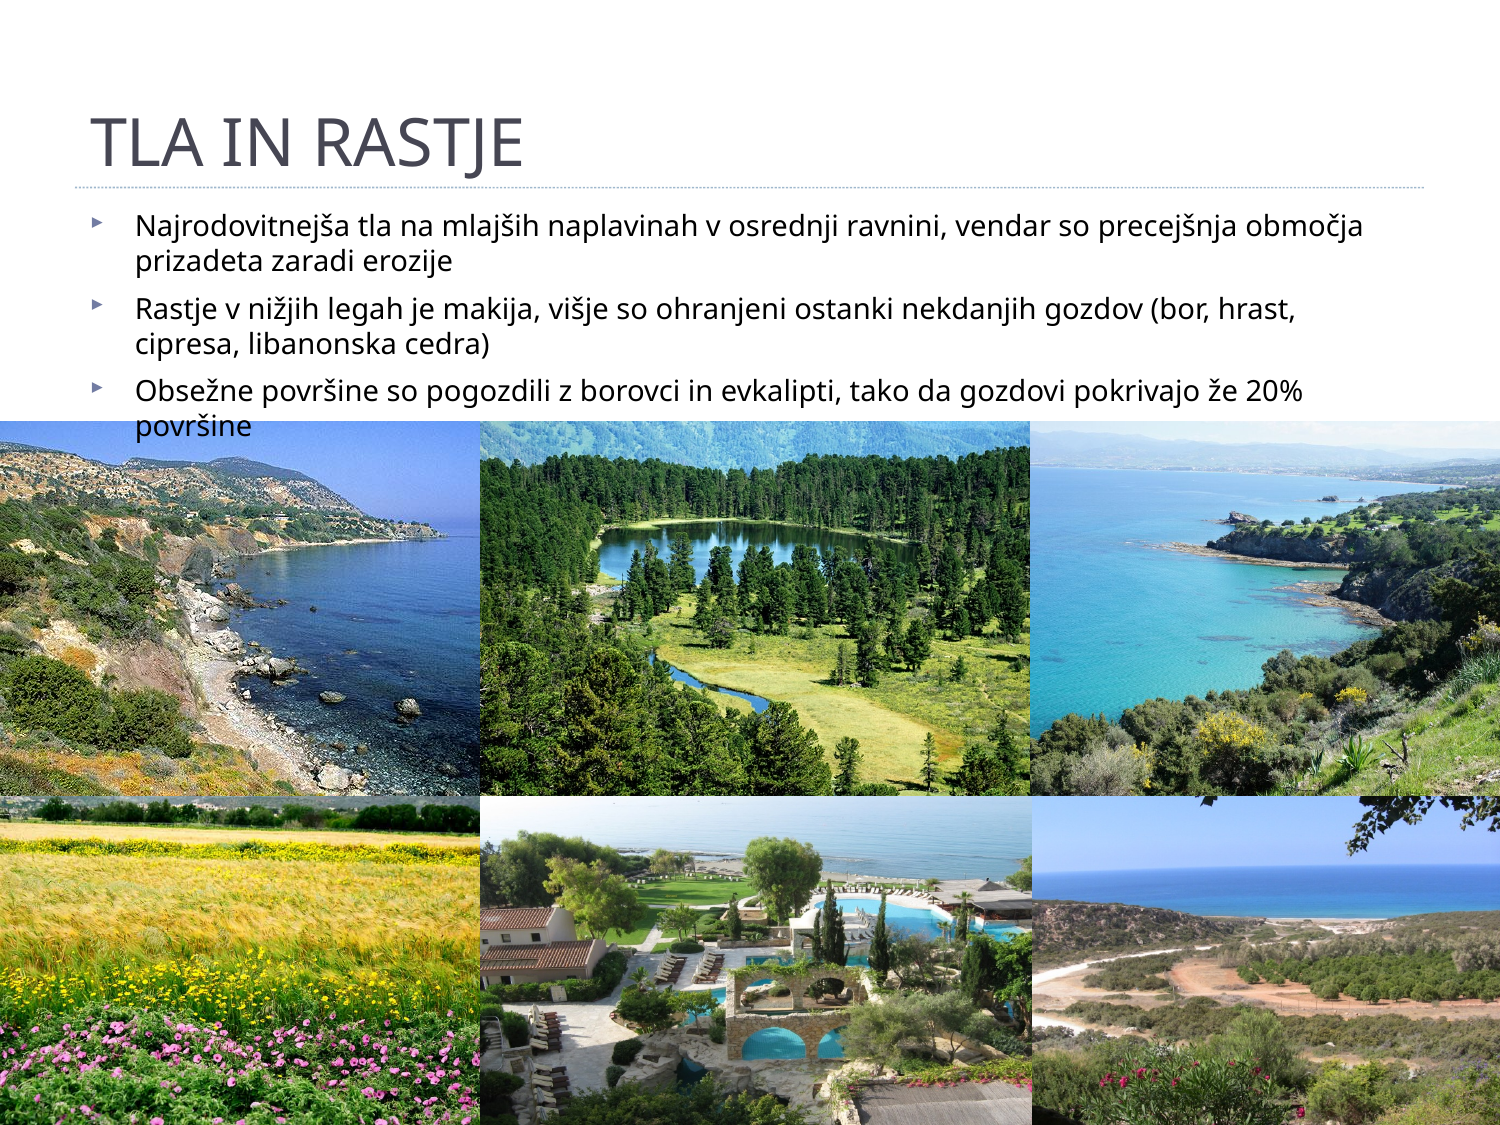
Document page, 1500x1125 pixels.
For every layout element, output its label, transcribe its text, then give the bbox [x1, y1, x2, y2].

list Najrodovitnejša tla na mlajših naplavinah v osrednji ravnini, vendar so precejšnja območja prizadeta zaradi erozije Rastje v nižjih legah je makija, višje so ohranjeni ostanki nekdanjih gozdov (bor, hrast, cipresa, libanonska cedra) Obsežne površine so pogozdili z borovci in evkalipti, tako da gozdovi pokrivajo že 20% površine [75, 200, 1425, 796]
title TLA IN RASTJE [75, 24, 1425, 188]
picture [0, 421, 1500, 1125]
